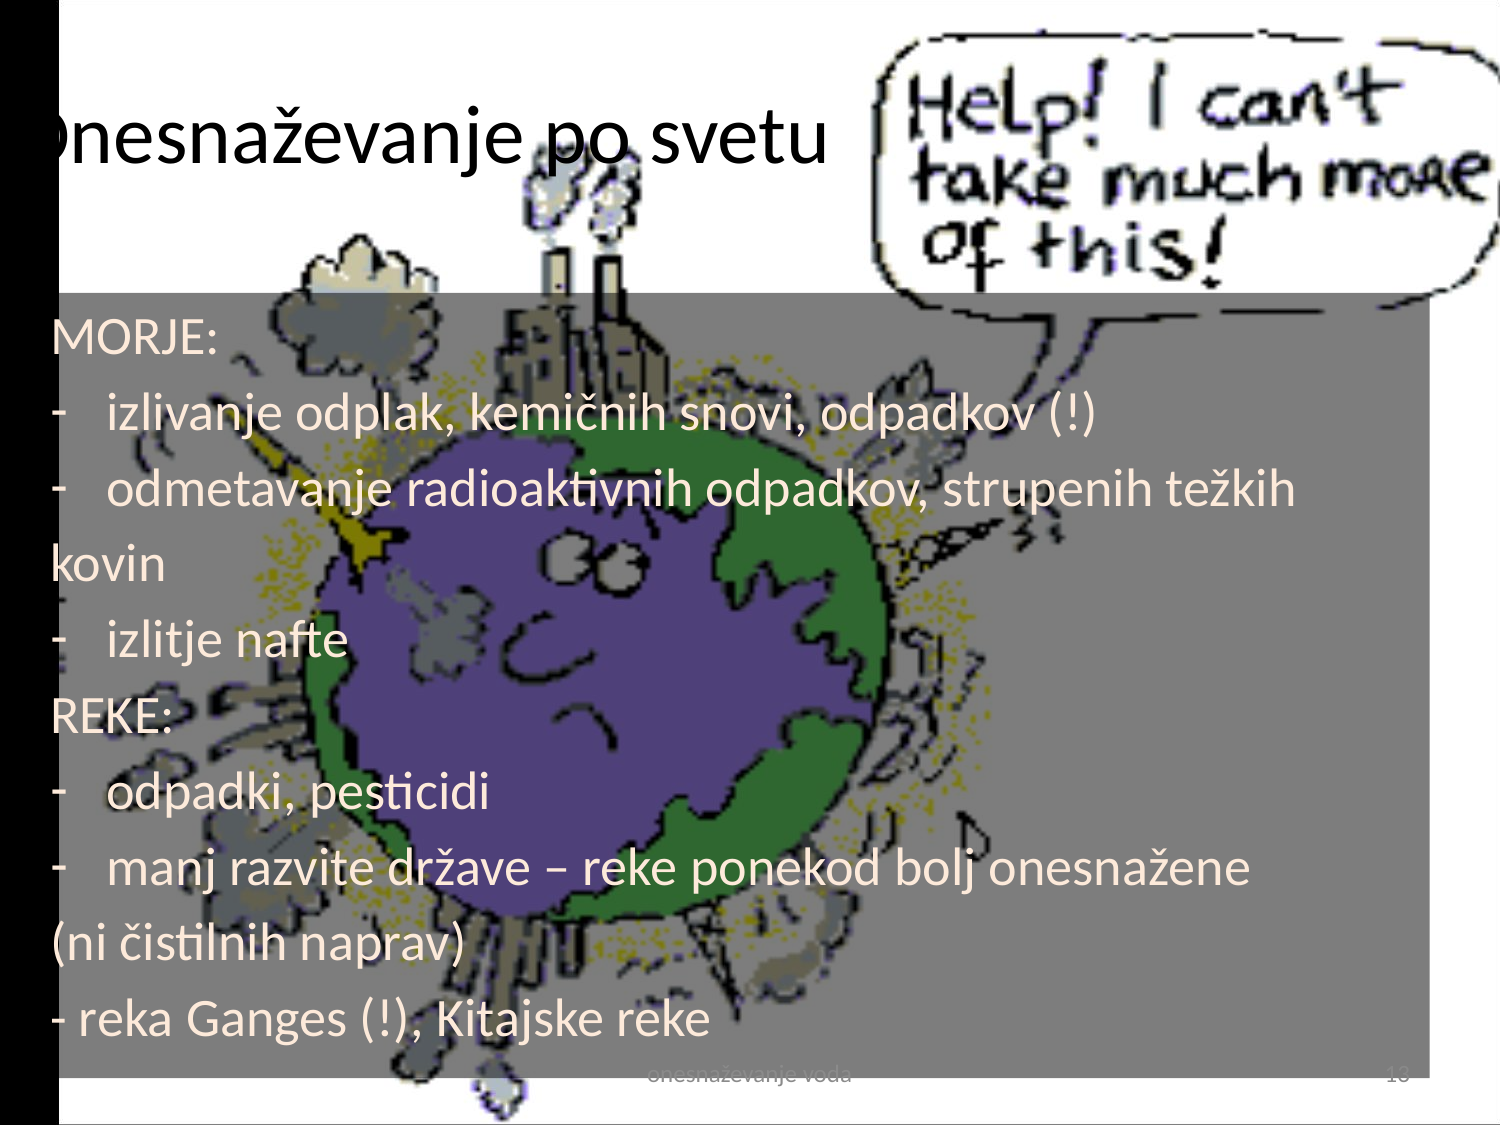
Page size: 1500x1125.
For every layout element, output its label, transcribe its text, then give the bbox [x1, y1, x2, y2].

picture [0, 0, 1500, 1125]
slide_number <number> [1074, 1042, 1425, 1103]
title Onesnaževanje po svetu [0, 70, 875, 190]
list MORJE: izlivanje odplak, kemičnih snovi, odpadkov (!) odmetavanje radioaktivnih odpadkov, strupenih težkih kovin izlitje nafte REKE: odpadki, pesticidi manj razvite države – reke ponekod bolj onesnažene (ni čistilnih naprav) - reka Ganges (!), Kitajske reke [35, 292, 1430, 1079]
footer onesnaževanje voda [512, 1042, 988, 1103]
